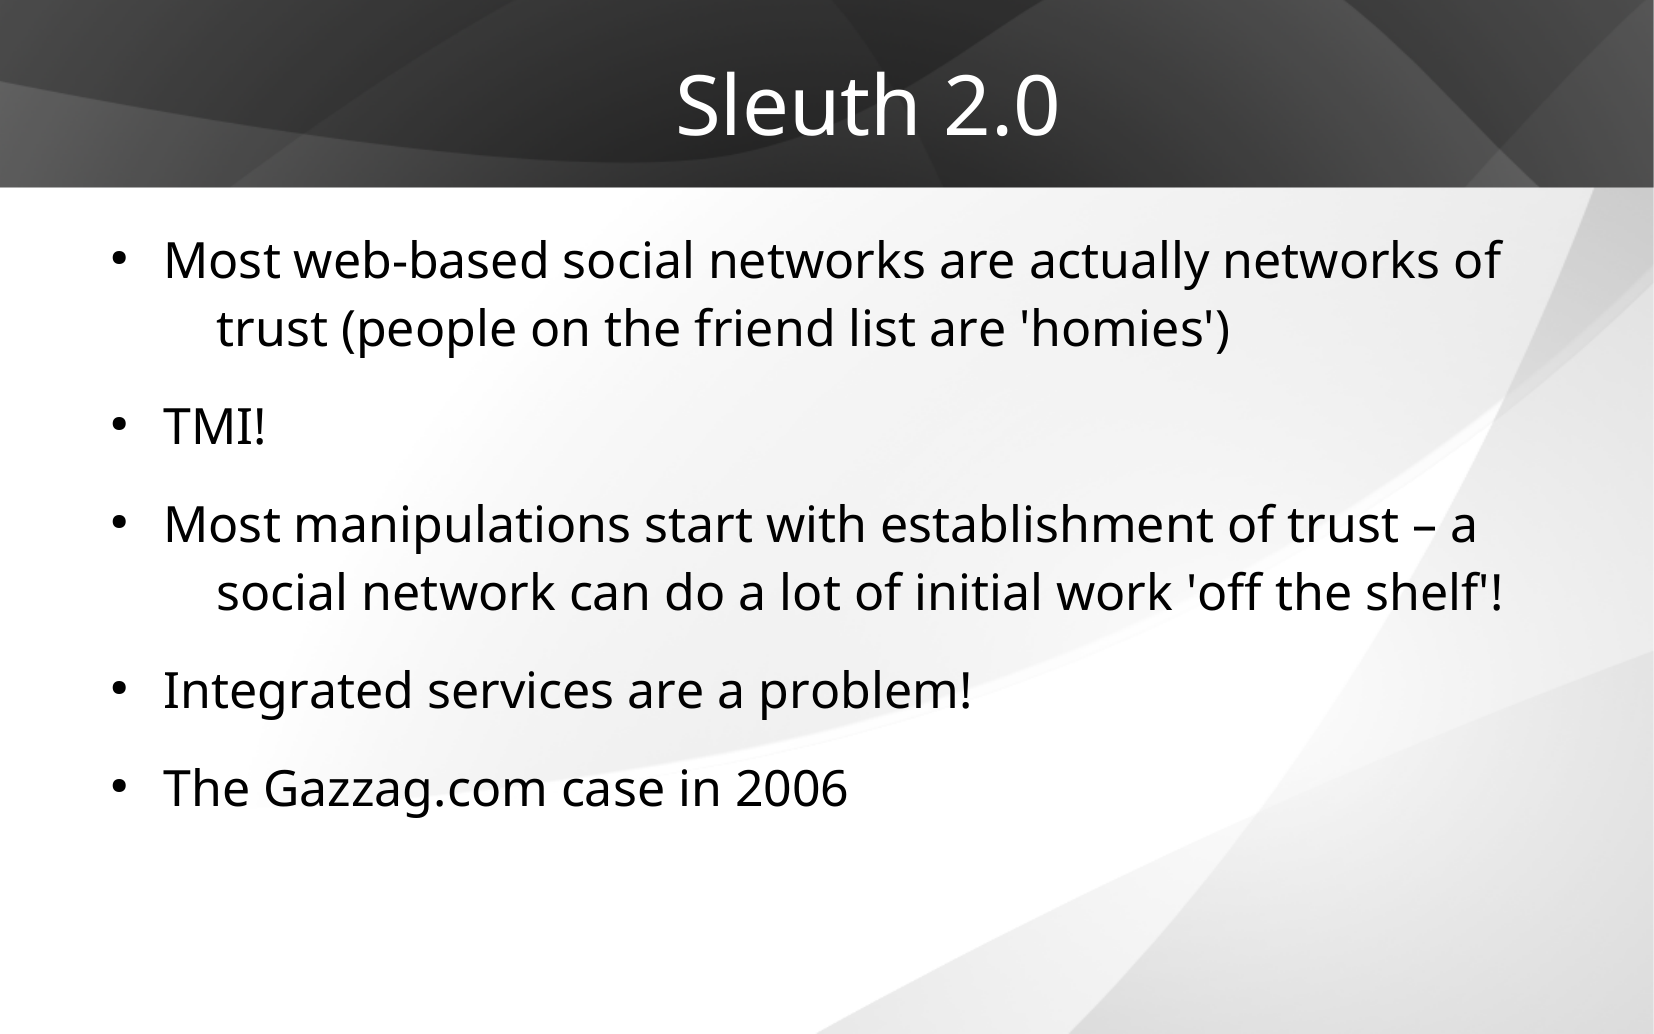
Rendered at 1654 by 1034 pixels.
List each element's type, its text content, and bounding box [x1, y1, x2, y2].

title Sleuth 2.0 [124, 0, 1613, 208]
list Most web-based social networks are actually networks of trust (people on the friend list are 'homies') TMI! Most manipulations start with establishment of trust – a social network can do a lot of initial work 'off the shelf'! Integrated services are a problem! The Gazzag.com case in 2006 [75, 225, 1613, 1013]
picture [0, 0, 1654, 1034]
